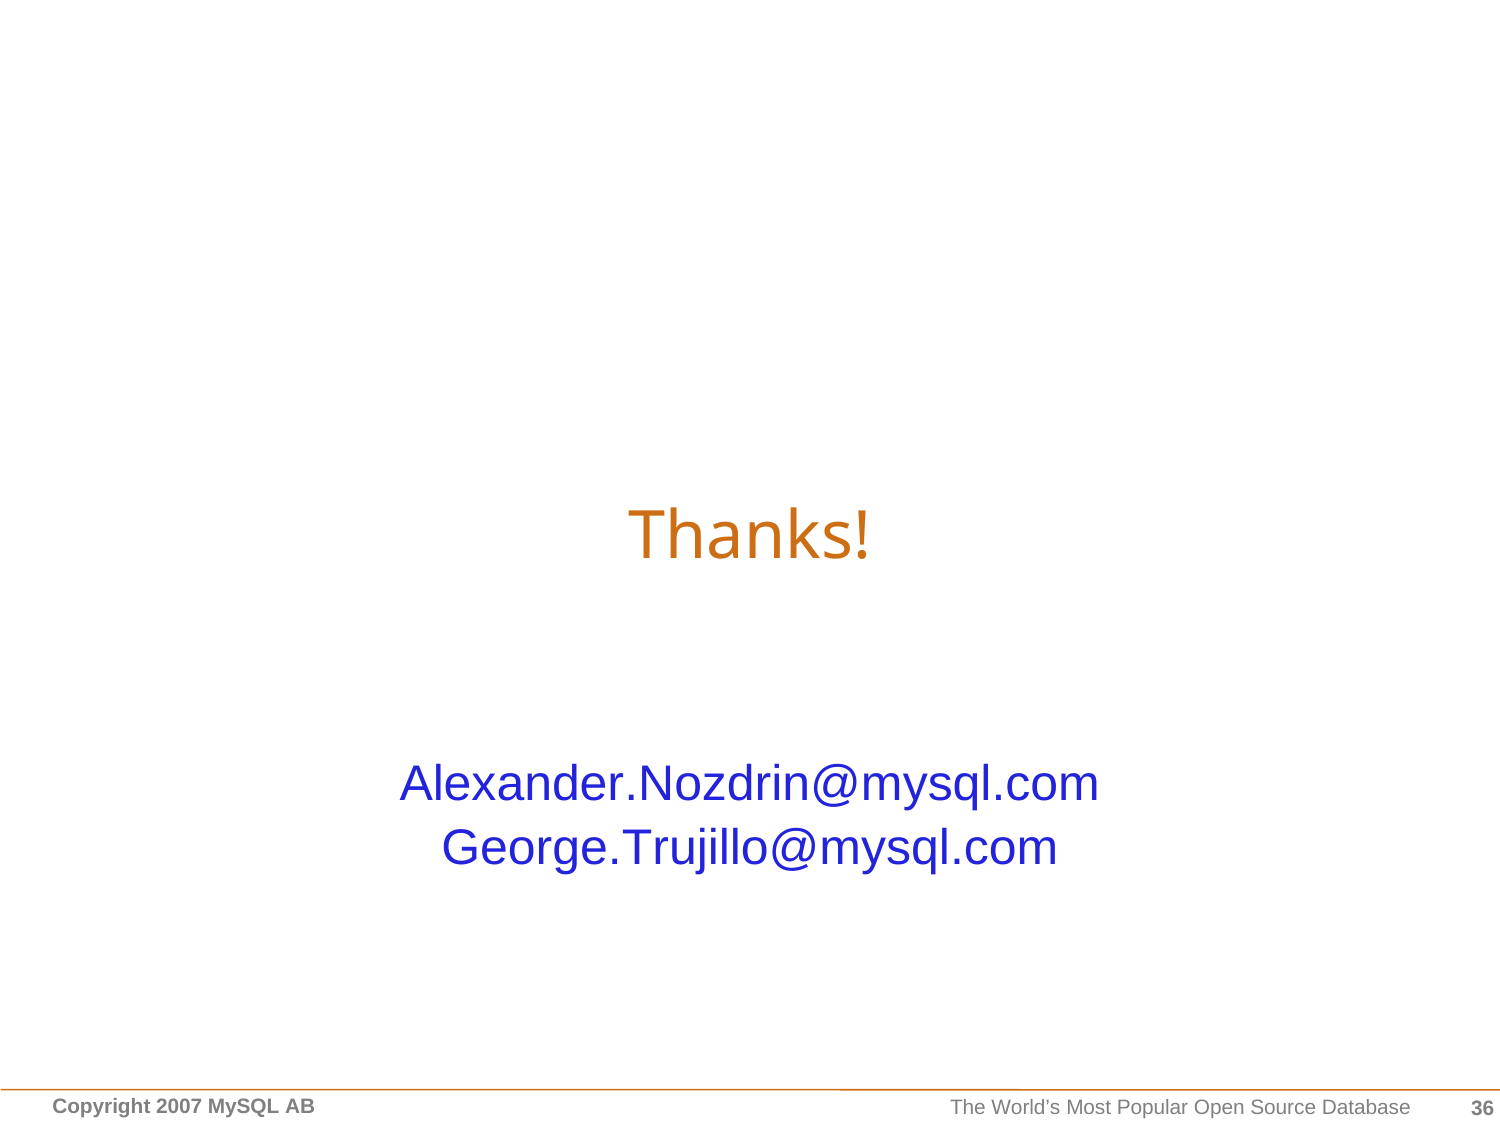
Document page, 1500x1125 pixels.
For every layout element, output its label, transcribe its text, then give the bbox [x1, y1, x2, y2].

subtitle Thanks! Alexander.Nozdrin@mysql.com George.Trujillo@mysql.com [112, 257, 1388, 1105]
